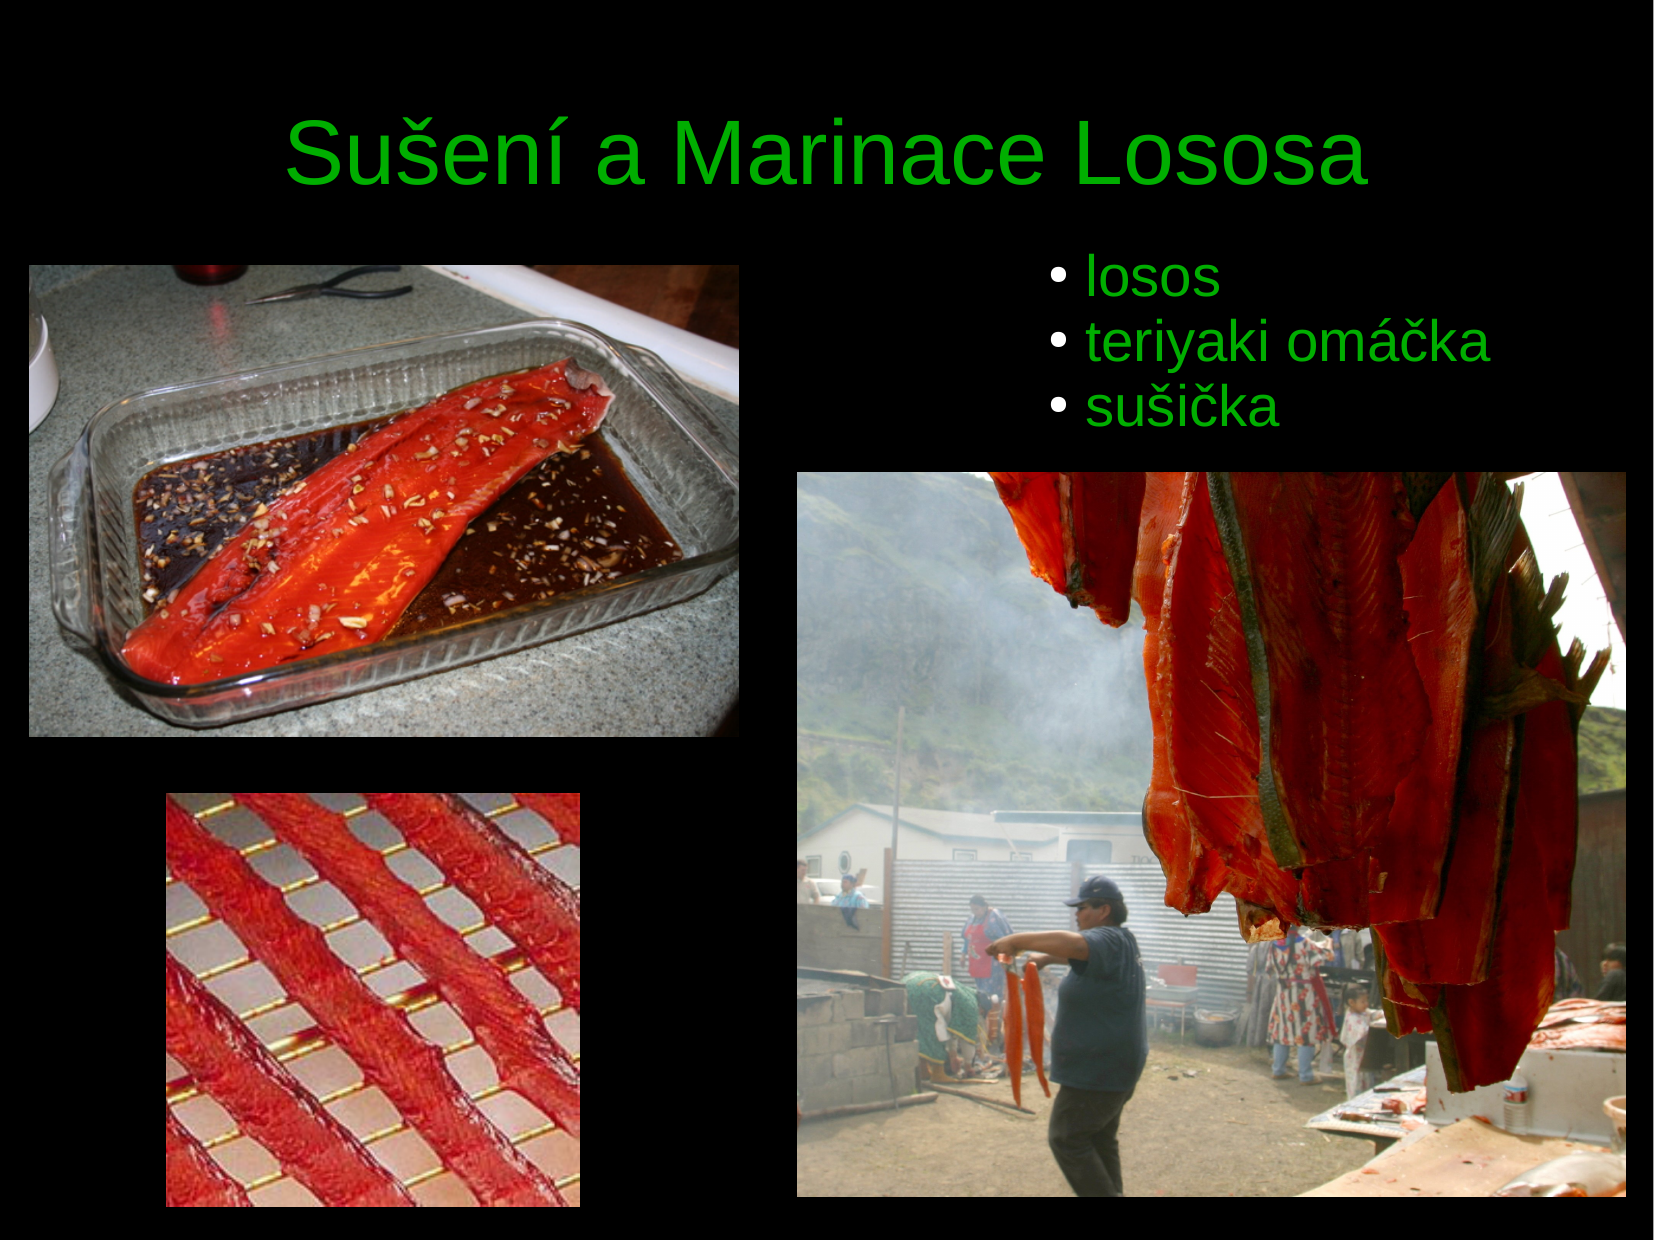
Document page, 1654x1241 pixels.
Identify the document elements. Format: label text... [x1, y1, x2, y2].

title Sušení a Marinace Lososa [82, 56, 1571, 250]
picture [29, 265, 739, 737]
text_box losos teriyaki omáčka sušička [1033, 236, 1507, 476]
picture [166, 793, 580, 1207]
picture [797, 472, 1626, 1197]
